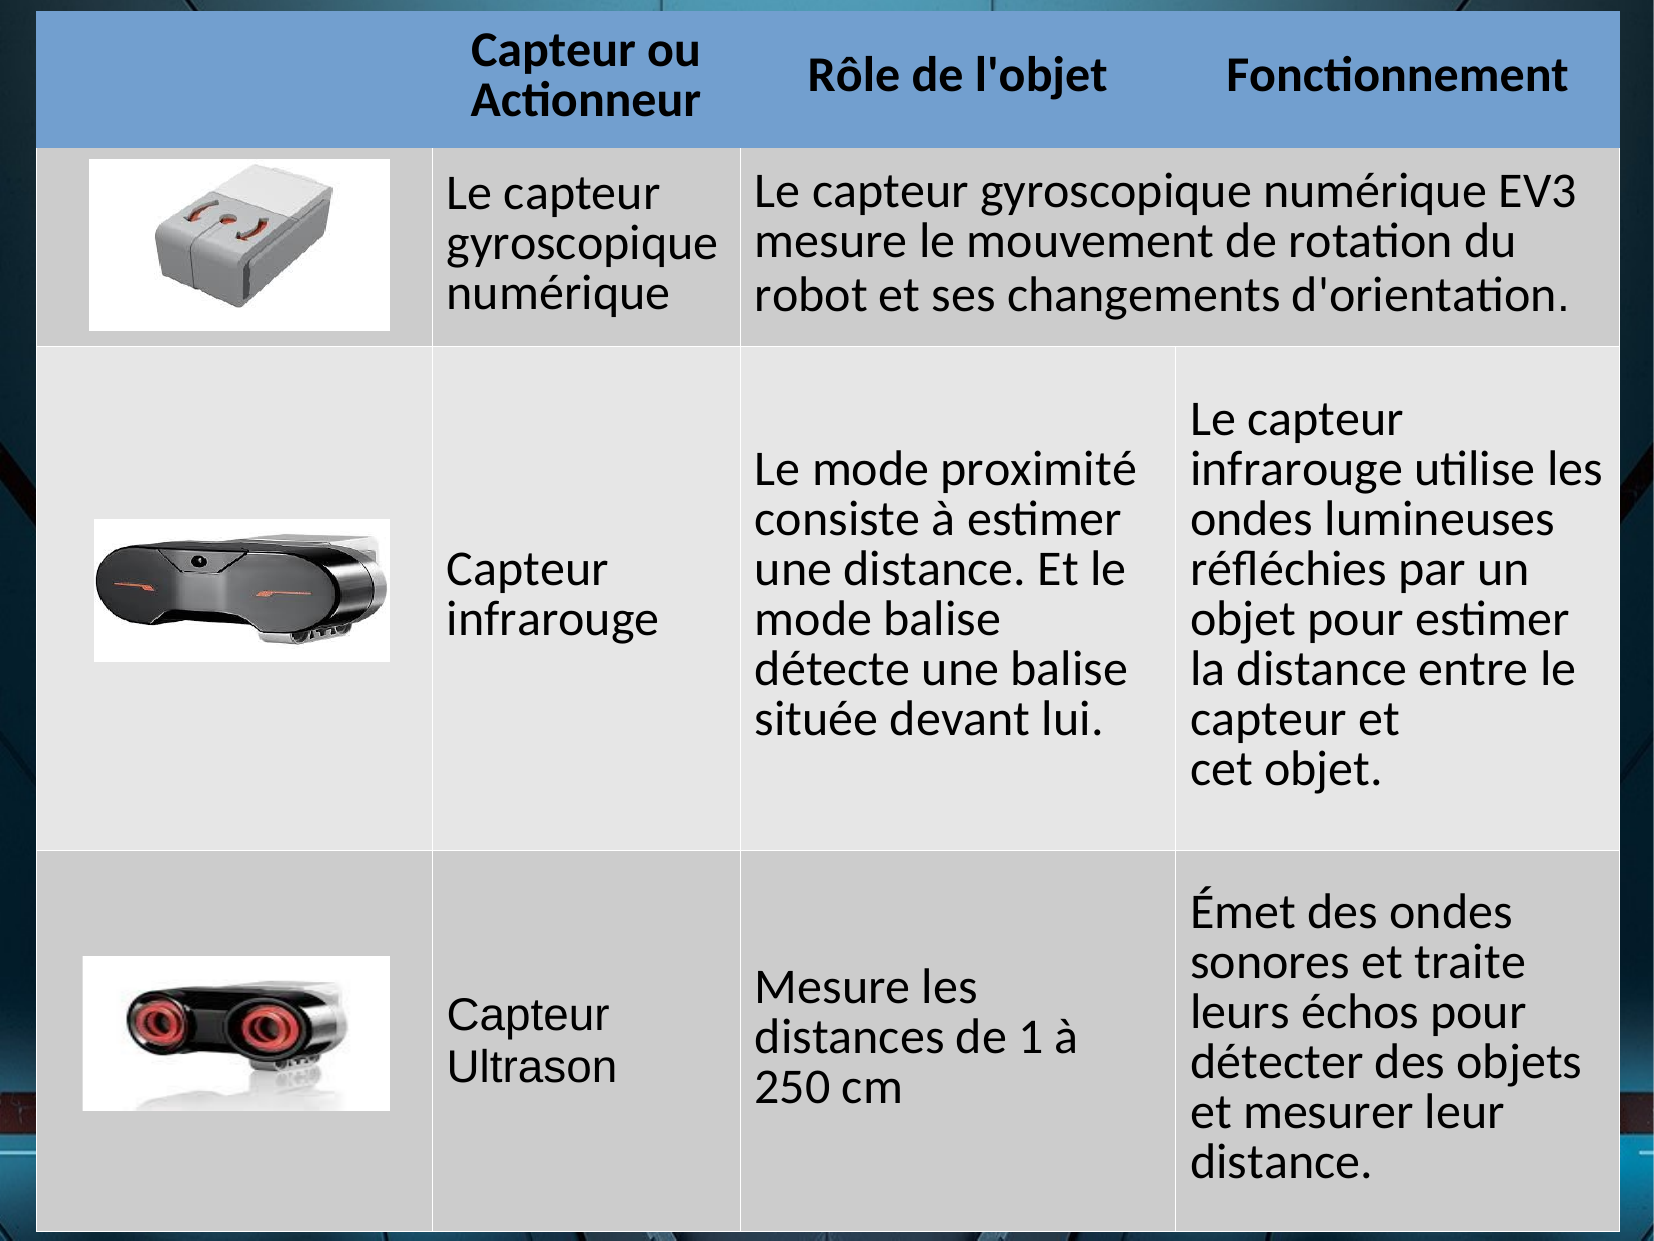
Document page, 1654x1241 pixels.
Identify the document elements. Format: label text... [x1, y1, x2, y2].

table_cell Émet des ondes sonores et traite leurs échos pour détecter des objets et mesurer leur distance. [1176, 851, 1619, 1231]
table_cell [37, 148, 432, 346]
table_header Fonctionnement [1175, 11, 1620, 148]
table_cell Le capteur gyroscopique numérique [433, 148, 740, 346]
table_cell [37, 347, 432, 850]
table_header [36, 11, 432, 148]
picture [0, 0, 1654, 1241]
table_cell [37, 851, 432, 1231]
table_cell Le capteur infrarouge utilise les ondes lumineuses réfléchies par un objet pour estimer la distance entre le capteur et cet objet. [1176, 347, 1619, 850]
picture [94, 519, 390, 662]
table_cell Capteur Ultrason [433, 851, 740, 1231]
picture [82, 956, 390, 1111]
table_cell Le mode proximité consiste à estimer une distance. Et le mode balise détecte une balise située devant lui. [741, 347, 1175, 850]
picture [1638, 1149, 1654, 1155]
table_cell Mesure les distances de 1 à 250 cm [741, 851, 1175, 1231]
table_cell Le capteur gyroscopique numérique EV3 mesure le mouvement de rotation du robot et ses changements d'orientation. [741, 148, 1619, 346]
table_cell Capteur infrarouge [433, 347, 740, 850]
table_header Capteur ou Actionneur [432, 11, 740, 148]
table_header Rôle de l'objet [740, 11, 1175, 148]
picture [89, 159, 390, 331]
